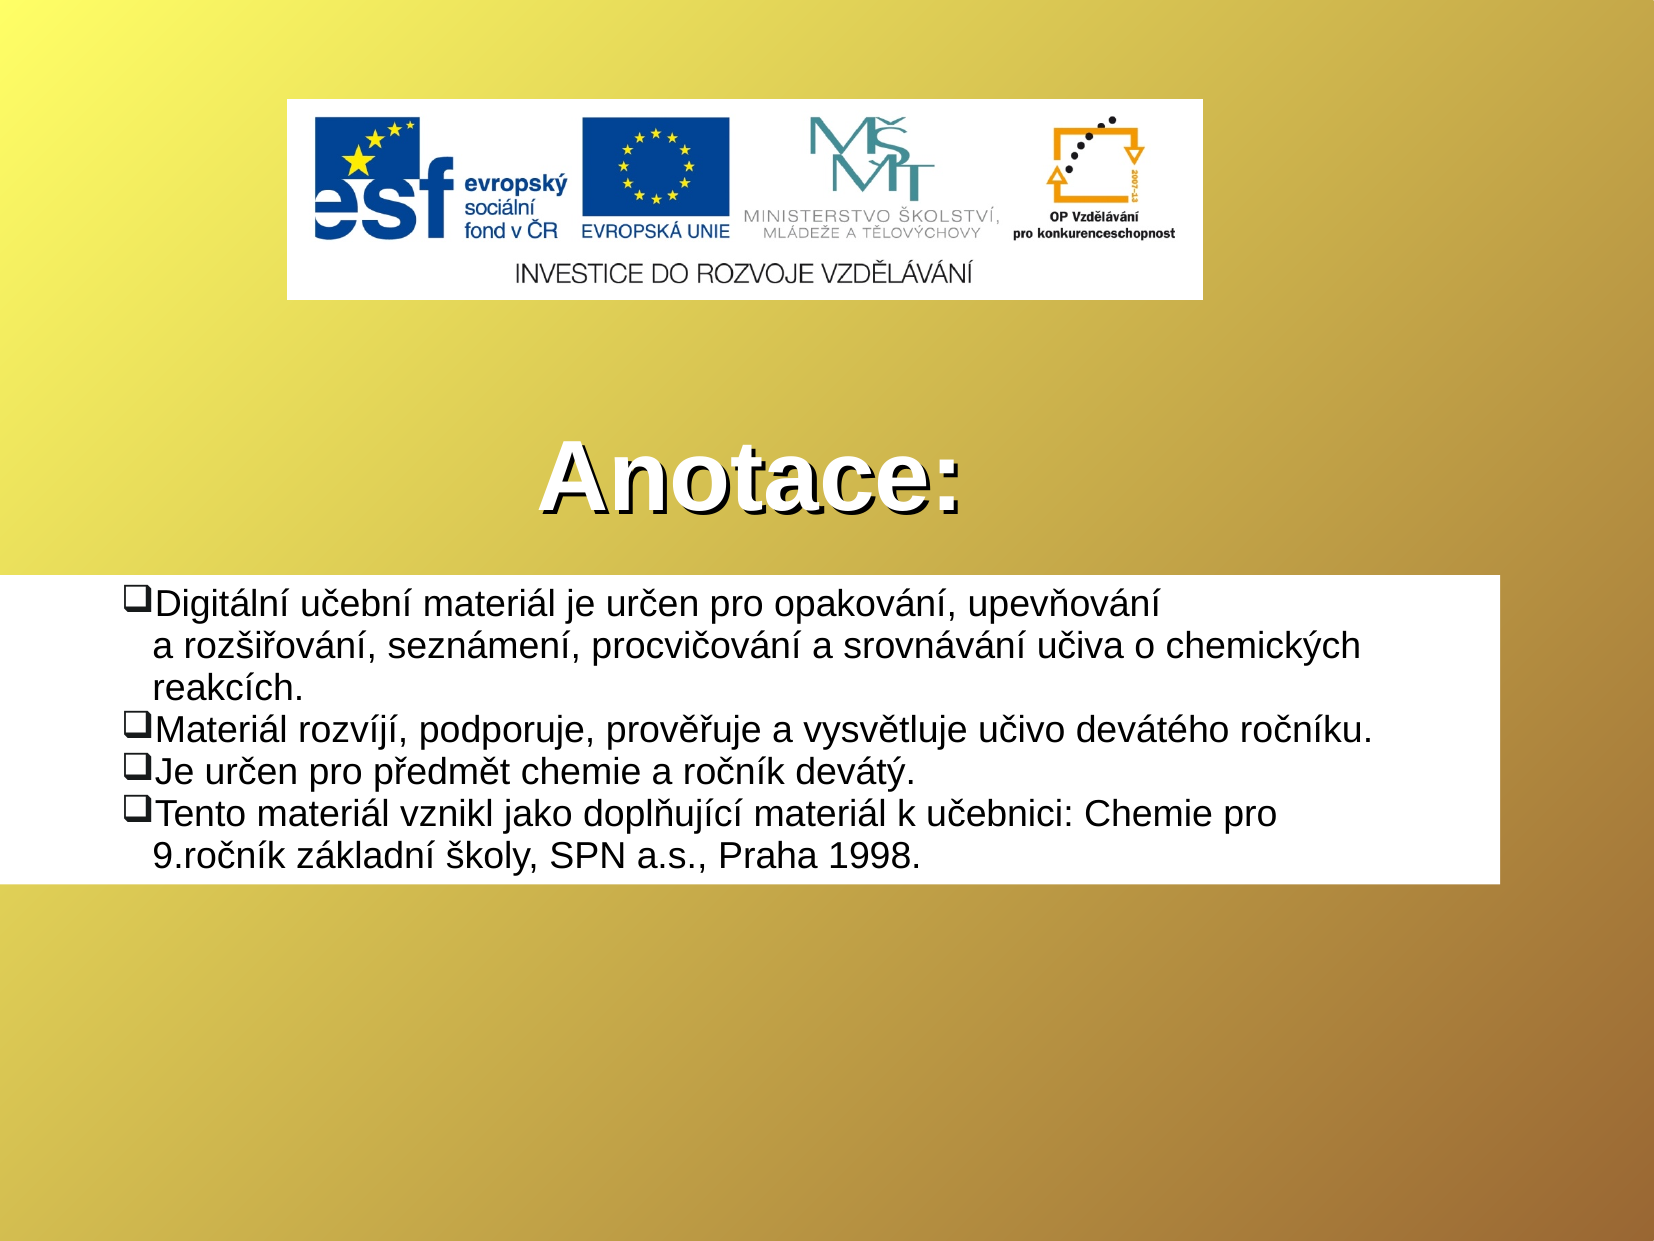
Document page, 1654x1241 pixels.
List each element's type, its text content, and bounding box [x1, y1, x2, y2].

title Anotace: [112, 402, 1388, 538]
text_box Digitální učební materiál je určen pro opakování, upevňování a rozšiřování, seznámení, procvičování a srovnávání učiva o chemických reakcích. Materiál rozvíjí, podporuje, prověřuje a vysvětluje učivo devátého ročníku. Je určen pro předmět chemie a ročník devátý. Tento materiál vznikl jako doplňující materiál k učebnici: Chemie pro 9.ročník základní školy, SPN a.s., Praha 1998. [0, 575, 1501, 885]
picture [287, 99, 1203, 300]
